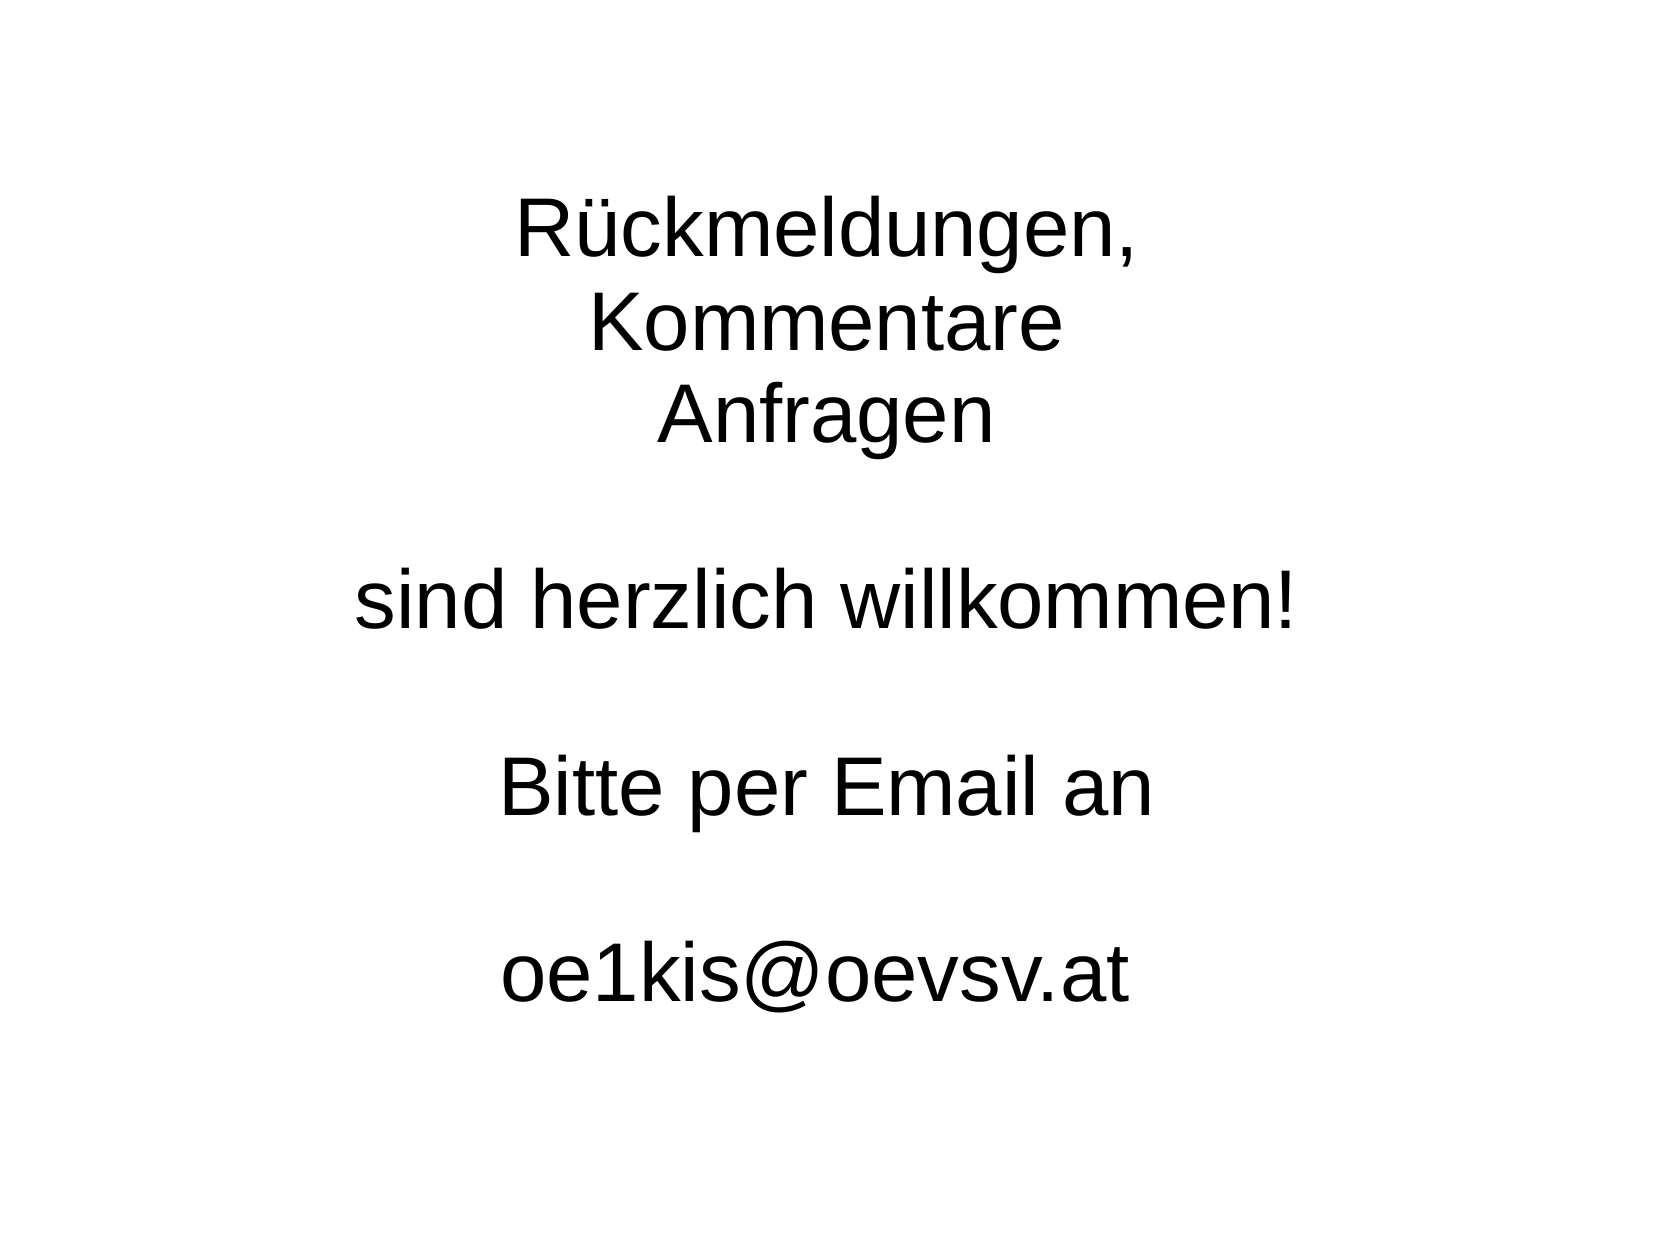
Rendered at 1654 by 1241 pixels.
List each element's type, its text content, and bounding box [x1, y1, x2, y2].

subtitle Rückmeldungen, Kommentare Anfragen sind herzlich willkommen! Bitte per Email an oe1kis@oevsv.at [82, 120, 1571, 1081]
